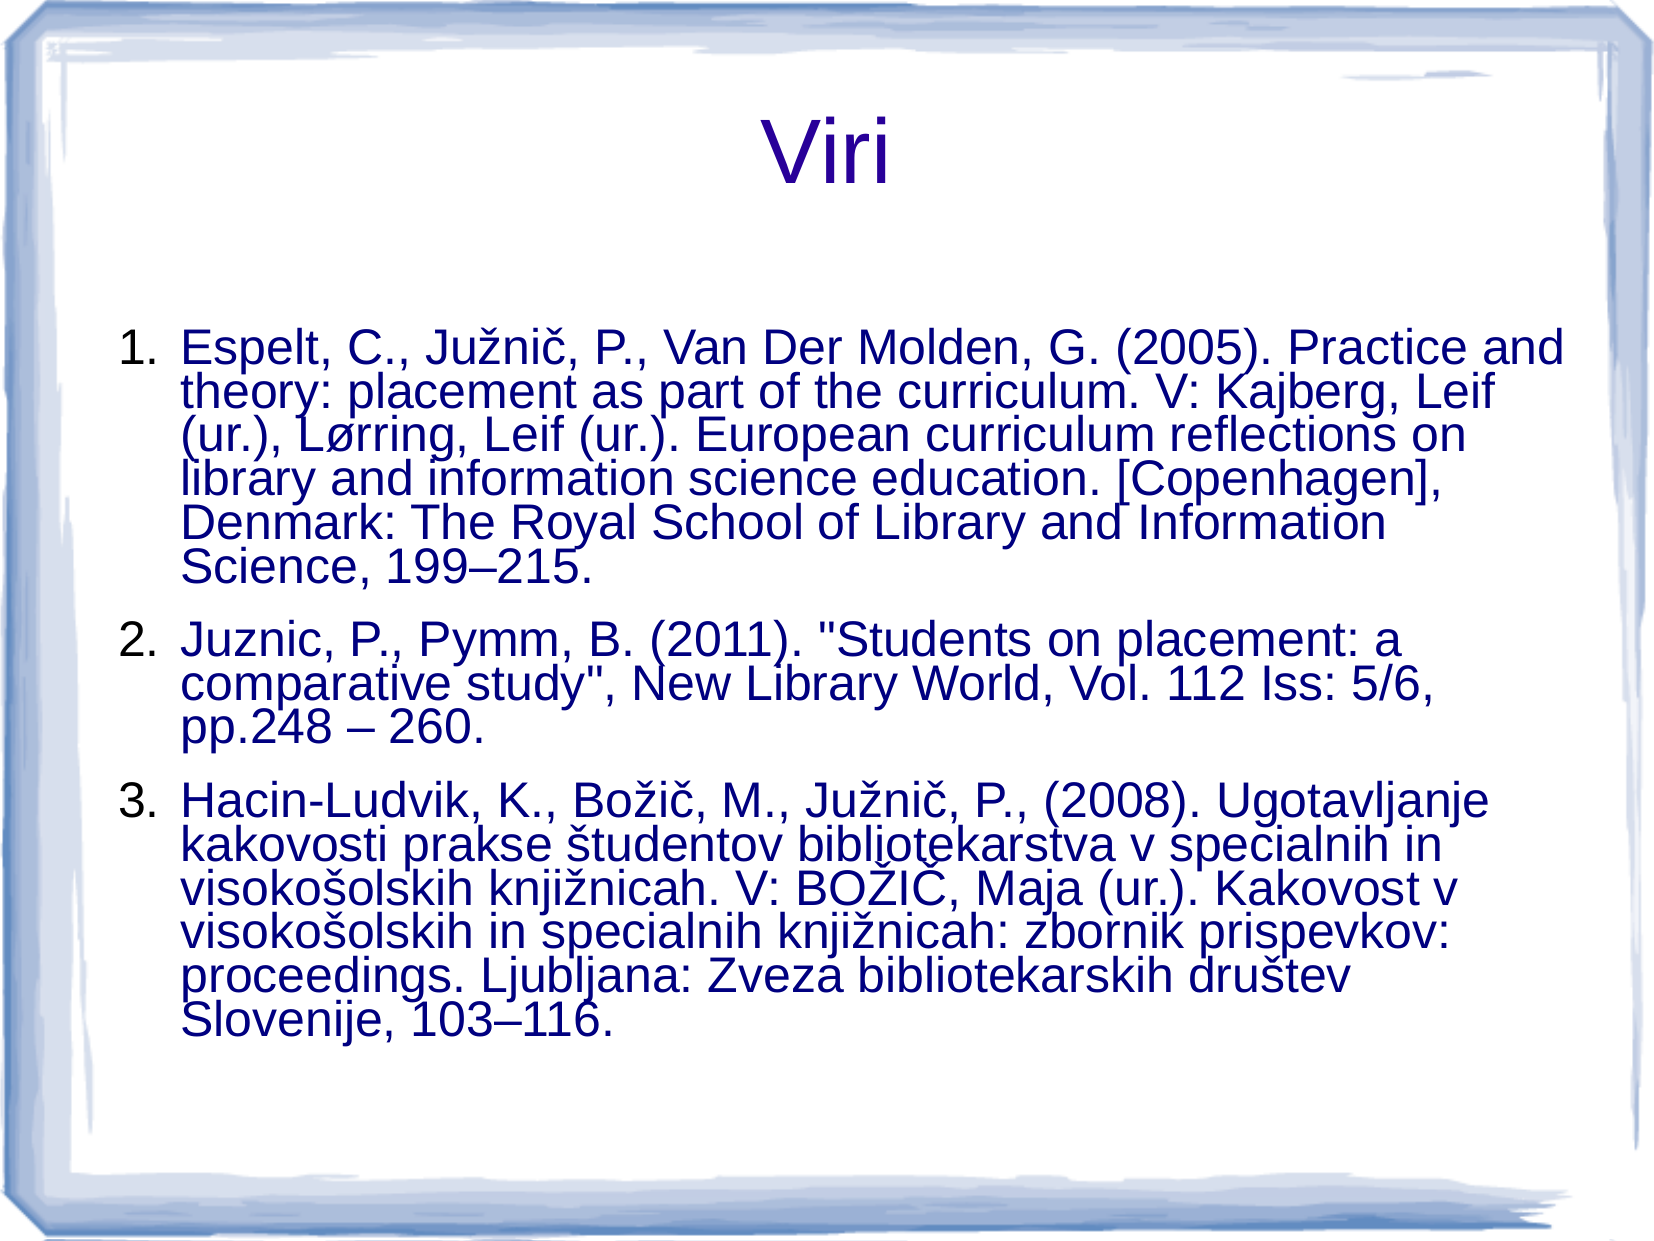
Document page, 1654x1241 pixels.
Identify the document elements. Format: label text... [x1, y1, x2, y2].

list Espelt, C., Južnič, P., Van Der Molden, G. (2005). Practice and theory: placement as part of the curriculum. V: Kajberg, Leif (ur.), Lørring, Leif (ur.). European curriculum reflections on library and information science education. [Copenhagen], Denmark: The Royal School of Library and Information Science, 199–215. Juznic, P., Pymm, B. (2011). "Students on placement: a comparative study", New Library World, Vol. 112 Iss: 5/6, pp.248 – 260. Hacin-Ludvik, K., Božič, M., Južnič, P., (2008). Ugotavljanje kakovosti prakse študentov bibliotekarstva v specialnih in visokošolskih knjižnicah. V: BOŽIČ, Maja (ur.). Kakovost v visokošolskih in specialnih knjižnicah: zbornik prispevkov: proceedings. Ljubljana: Zveza bibliotekarskih društev Slovenije, 103–116. [118, 324, 1571, 1046]
title Viri [82, 49, 1571, 257]
picture [0, 0, 1654, 1241]
